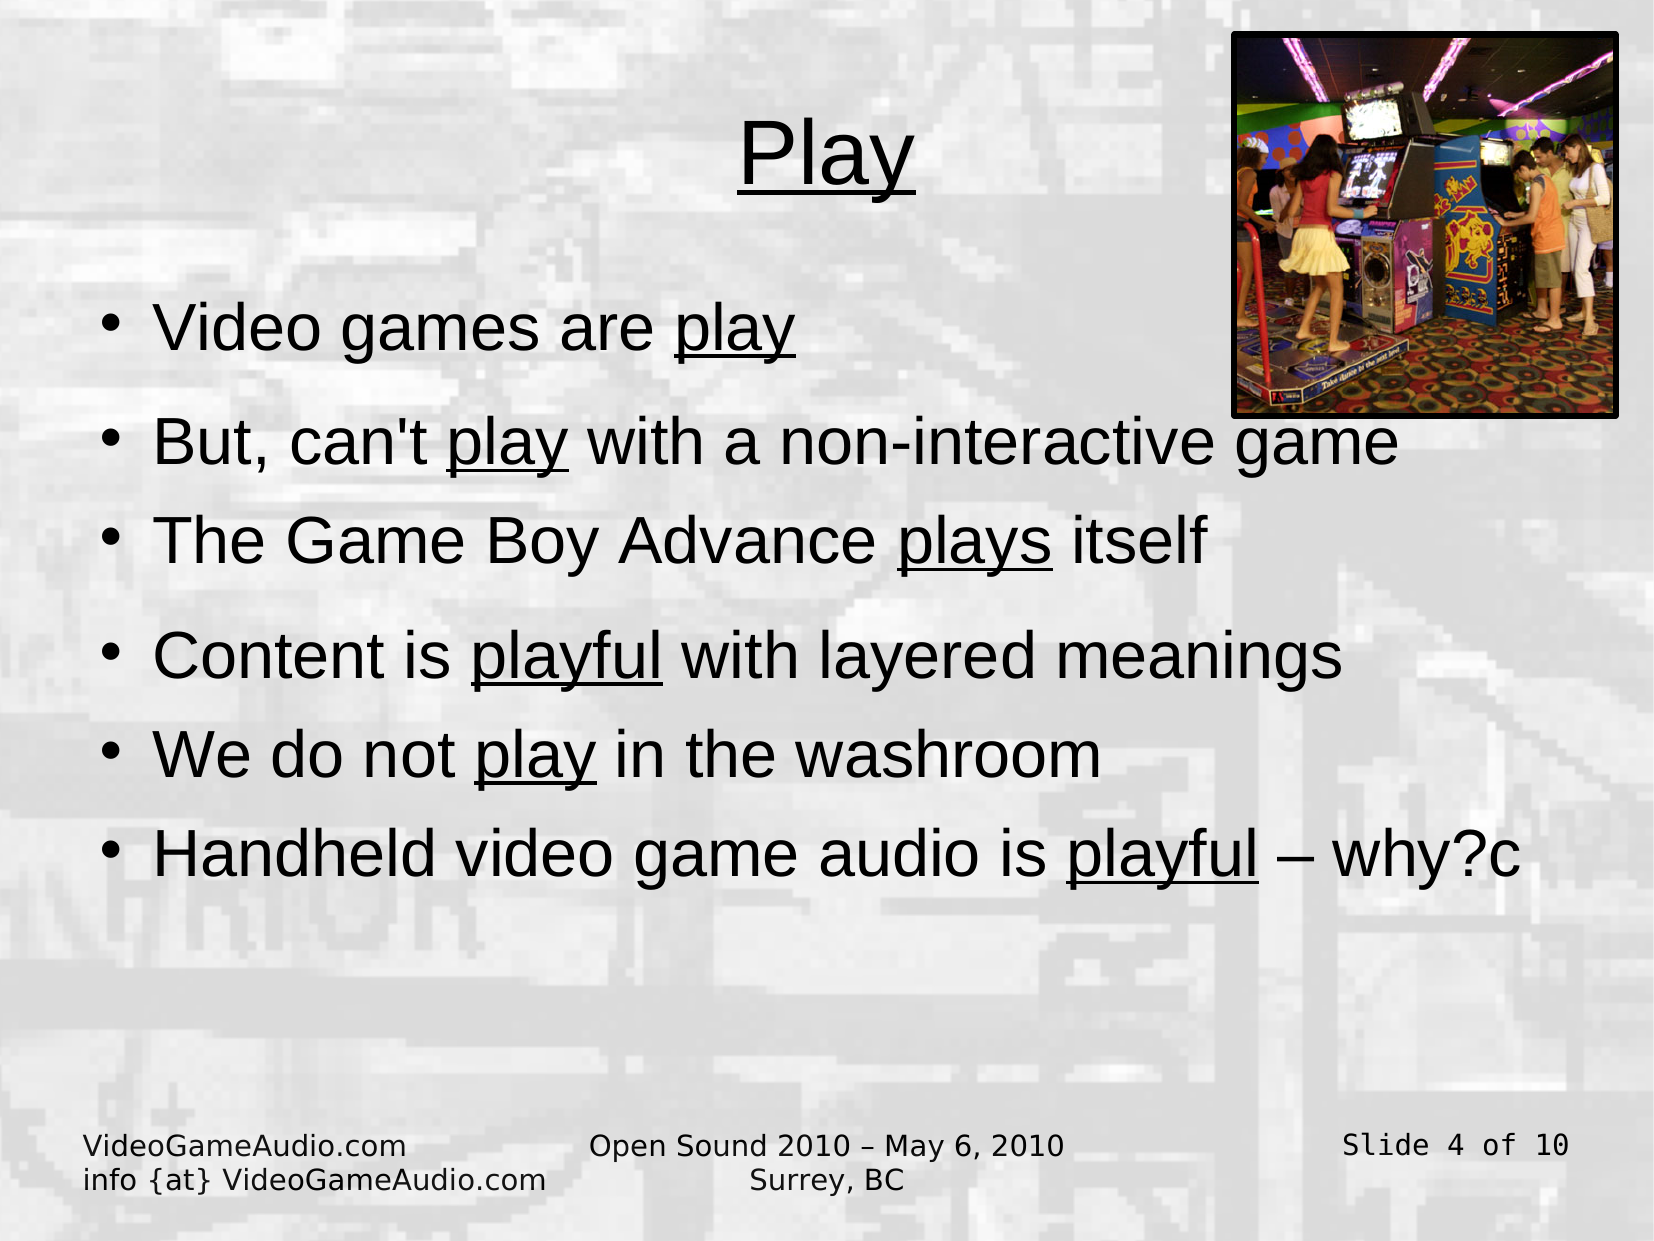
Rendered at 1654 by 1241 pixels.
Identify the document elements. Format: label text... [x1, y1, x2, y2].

list Video games are play But, can't play with a non-interactive game The Game Boy Advance plays itself Content is playful with layered meanings We do not play in the washroom Handheld video game audio is playful – why?c [82, 290, 1571, 1109]
title Play [82, 49, 1231, 257]
picture [0, 0, 1654, 1241]
